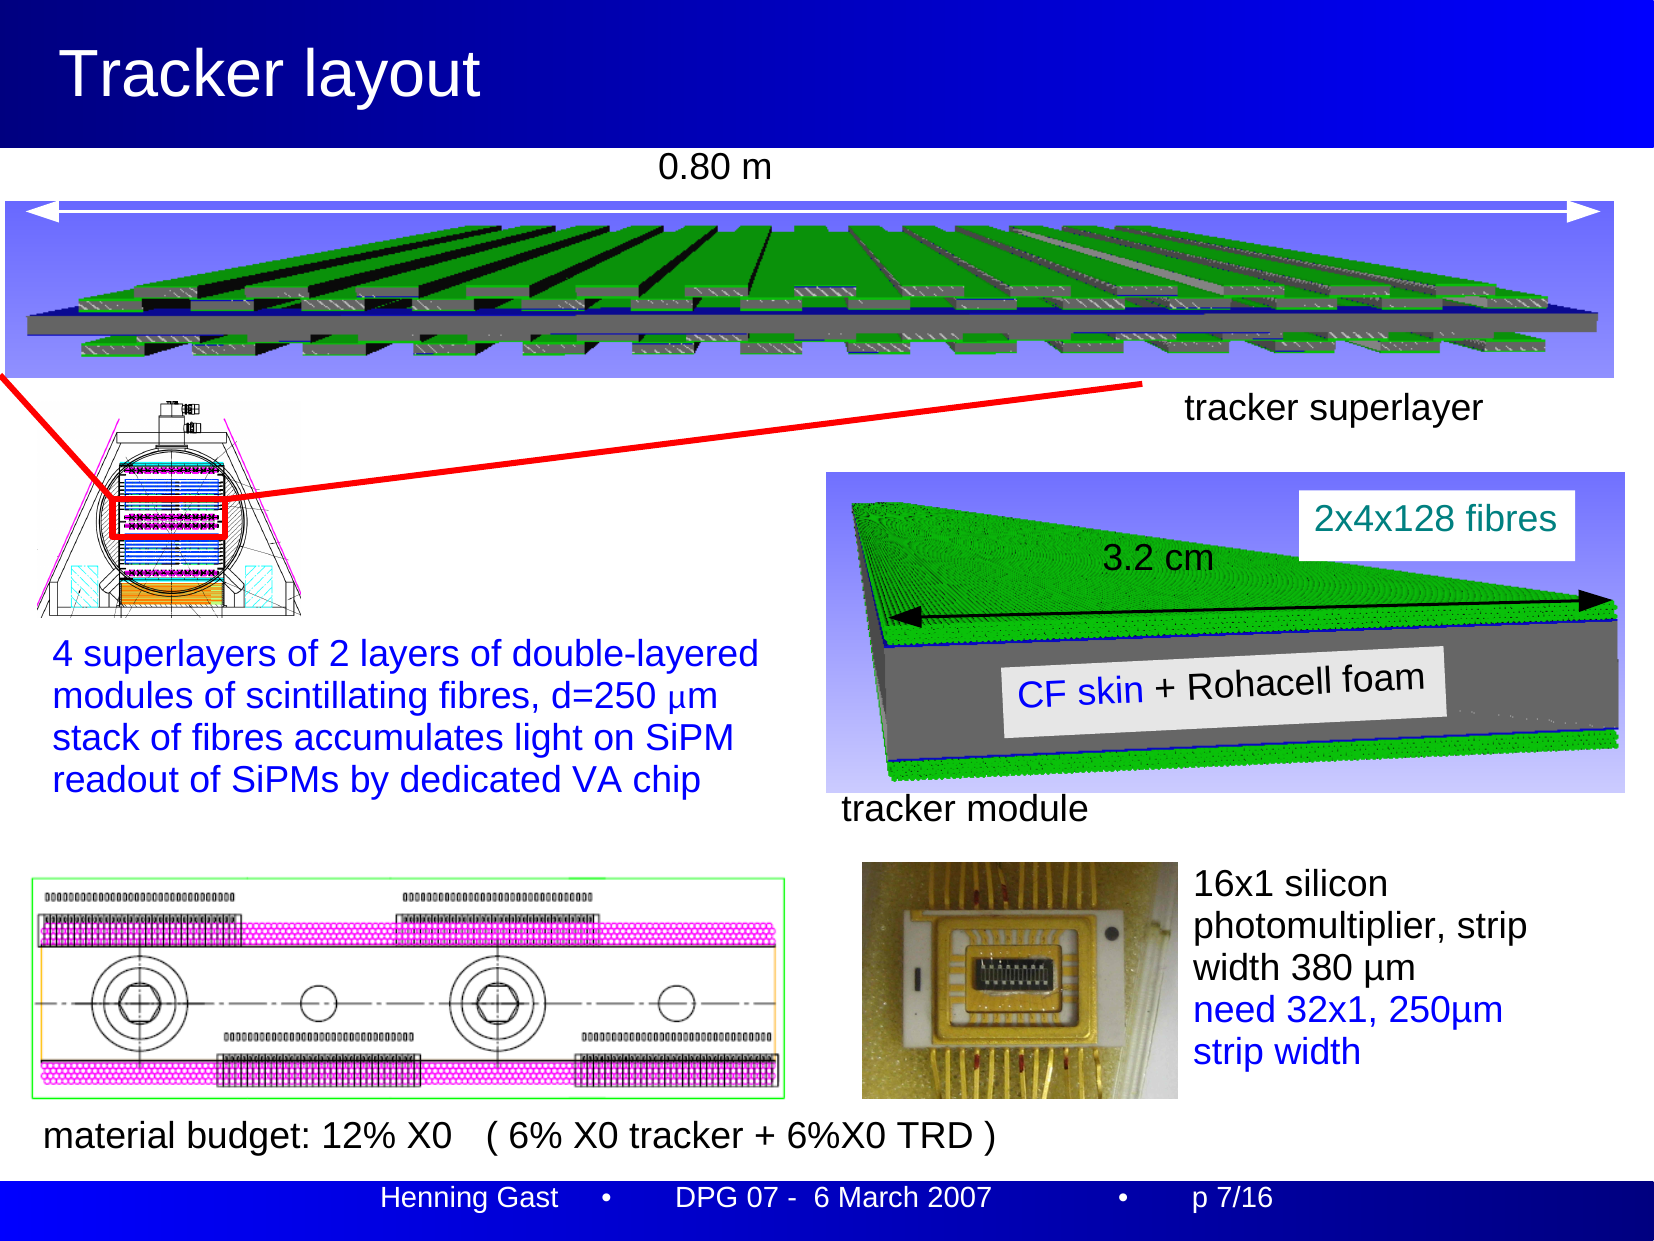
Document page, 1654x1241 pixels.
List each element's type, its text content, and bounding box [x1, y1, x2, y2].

picture [862, 862, 1178, 1099]
picture [59, 201, 1566, 210]
text_box material budget: 12% X0 ( 6% X0 tracker + 6%X0 TRD ) [28, 1107, 1041, 1178]
picture [826, 472, 1625, 793]
picture [116, 502, 222, 534]
text_box 3.2 cm [1087, 529, 1276, 601]
text_box 2x4x128 fibres [1299, 490, 1576, 562]
text_box 4 superlayers of 2 layers of double-layered modules of scintillating fibres, d=250 m stack of fibres accumulates light on SiPM readout of SiPMs by dedicated VA chip [37, 624, 776, 863]
picture [5, 201, 1614, 378]
text_box 0.80 m [643, 138, 831, 209]
text_box CF skin + Rohacell foam [1001, 646, 1447, 739]
title Tracker layout [0, 0, 1654, 148]
picture [37, 401, 301, 496]
text_box 16x1 silicon photomultiplier, strip width 380 µm need 32x1, 250µm strip width [1178, 855, 1551, 1149]
picture [37, 422, 301, 618]
picture [23, 868, 794, 1115]
text_box tracker superlayer [1169, 379, 1613, 451]
text_box tracker module [826, 779, 1123, 851]
